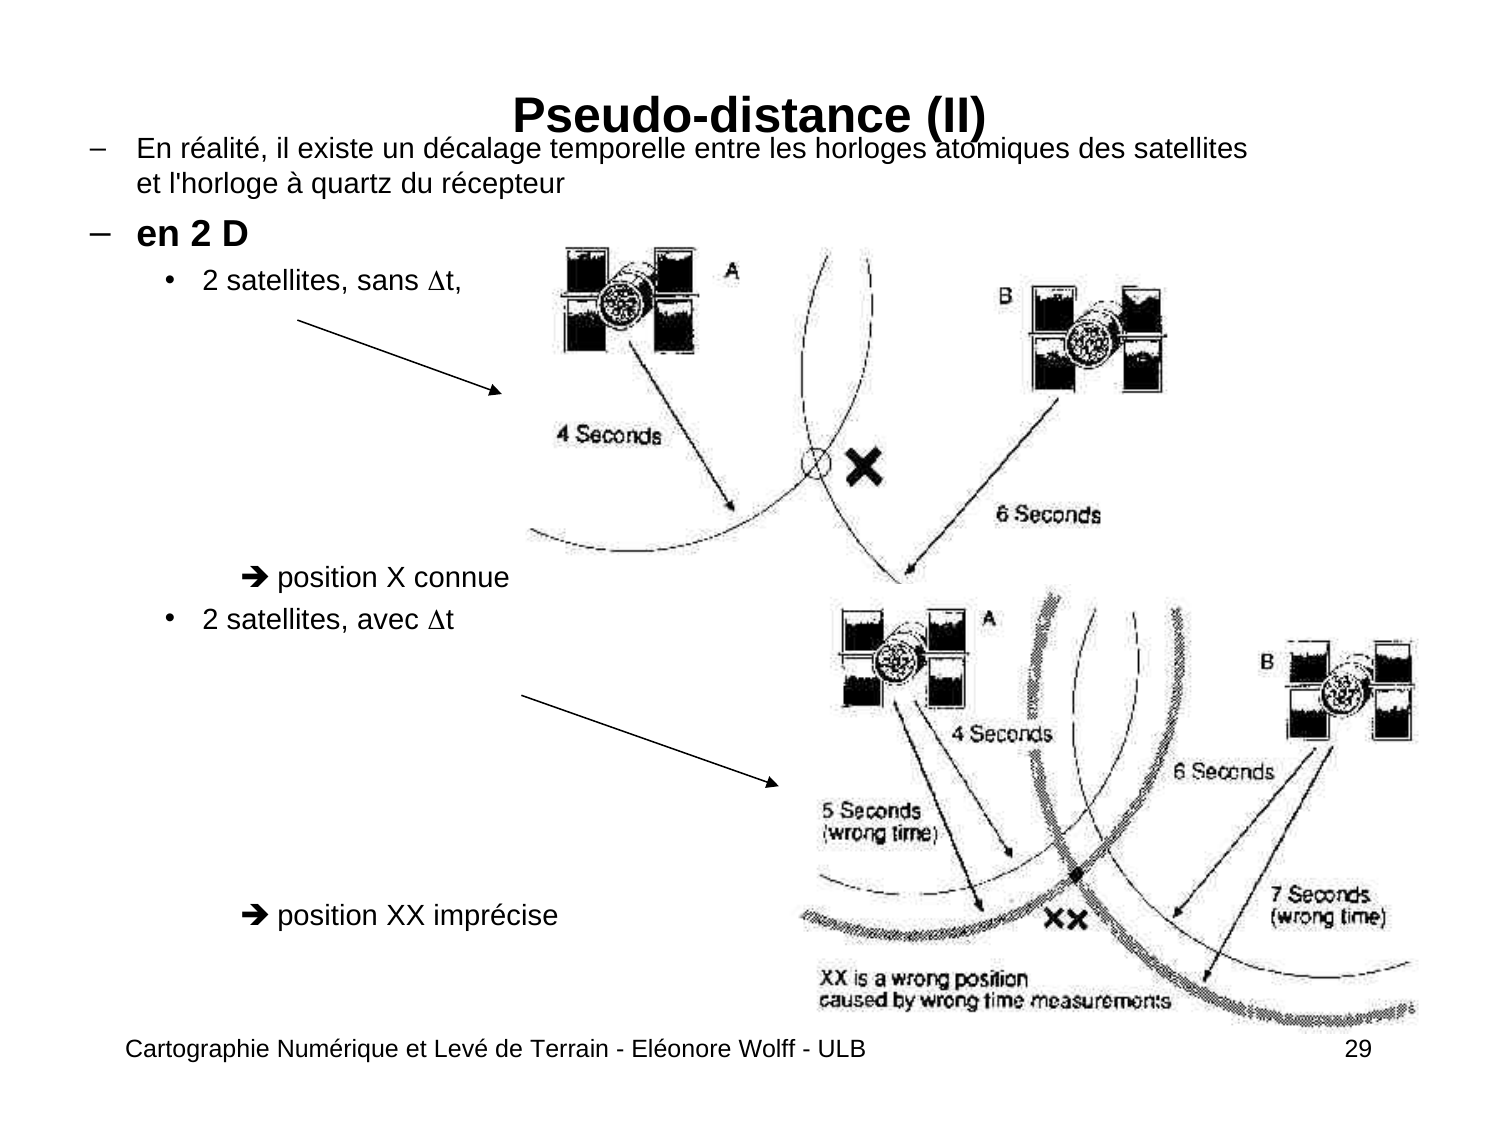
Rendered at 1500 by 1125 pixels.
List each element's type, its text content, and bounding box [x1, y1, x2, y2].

picture [777, 584, 1459, 1034]
text_box <number> [1279, 1034, 1388, 1100]
list En réalité, il existe un décalage temporelle entre les horloges atomiques des satellites et l'horloge à quartz du récepteur en 2 D 2 satellites, sans t,  position X connue 2 satellites, avec t  position XX imprécise [0, 122, 1276, 980]
text_box Cartographie Numérique et Levé de Terrain - Eléonore Wolff - ULB [110, 1024, 1271, 1100]
title Pseudo-distance (II)‏ [112, 68, 1388, 157]
